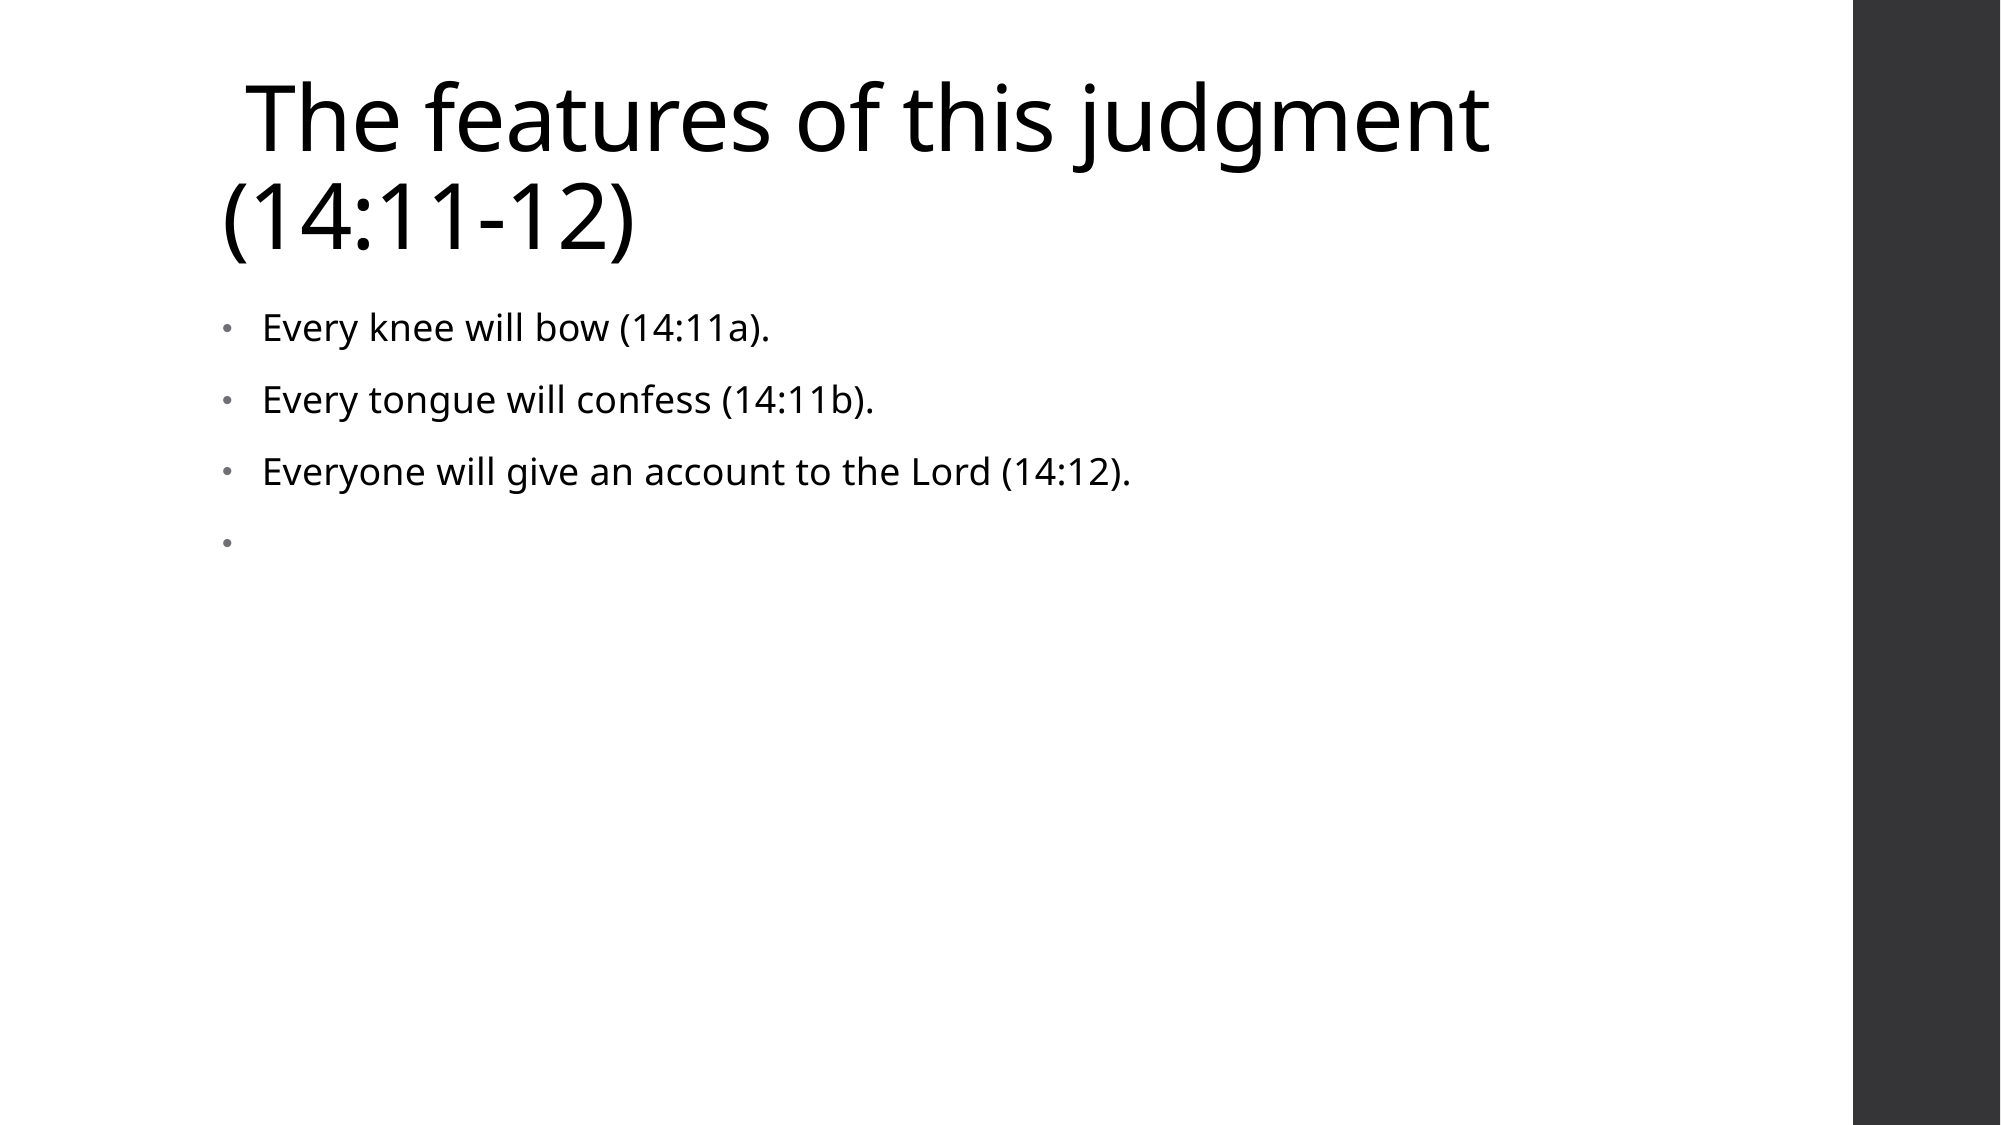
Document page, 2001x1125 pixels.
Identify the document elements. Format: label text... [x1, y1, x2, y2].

title The features of this judgment (14:11-12) [206, 60, 1797, 278]
list Every knee will bow (14:11a). Every tongue will confess (14:11b). Everyone will give an account to the Lord (14:12). [206, 299, 1617, 1014]
